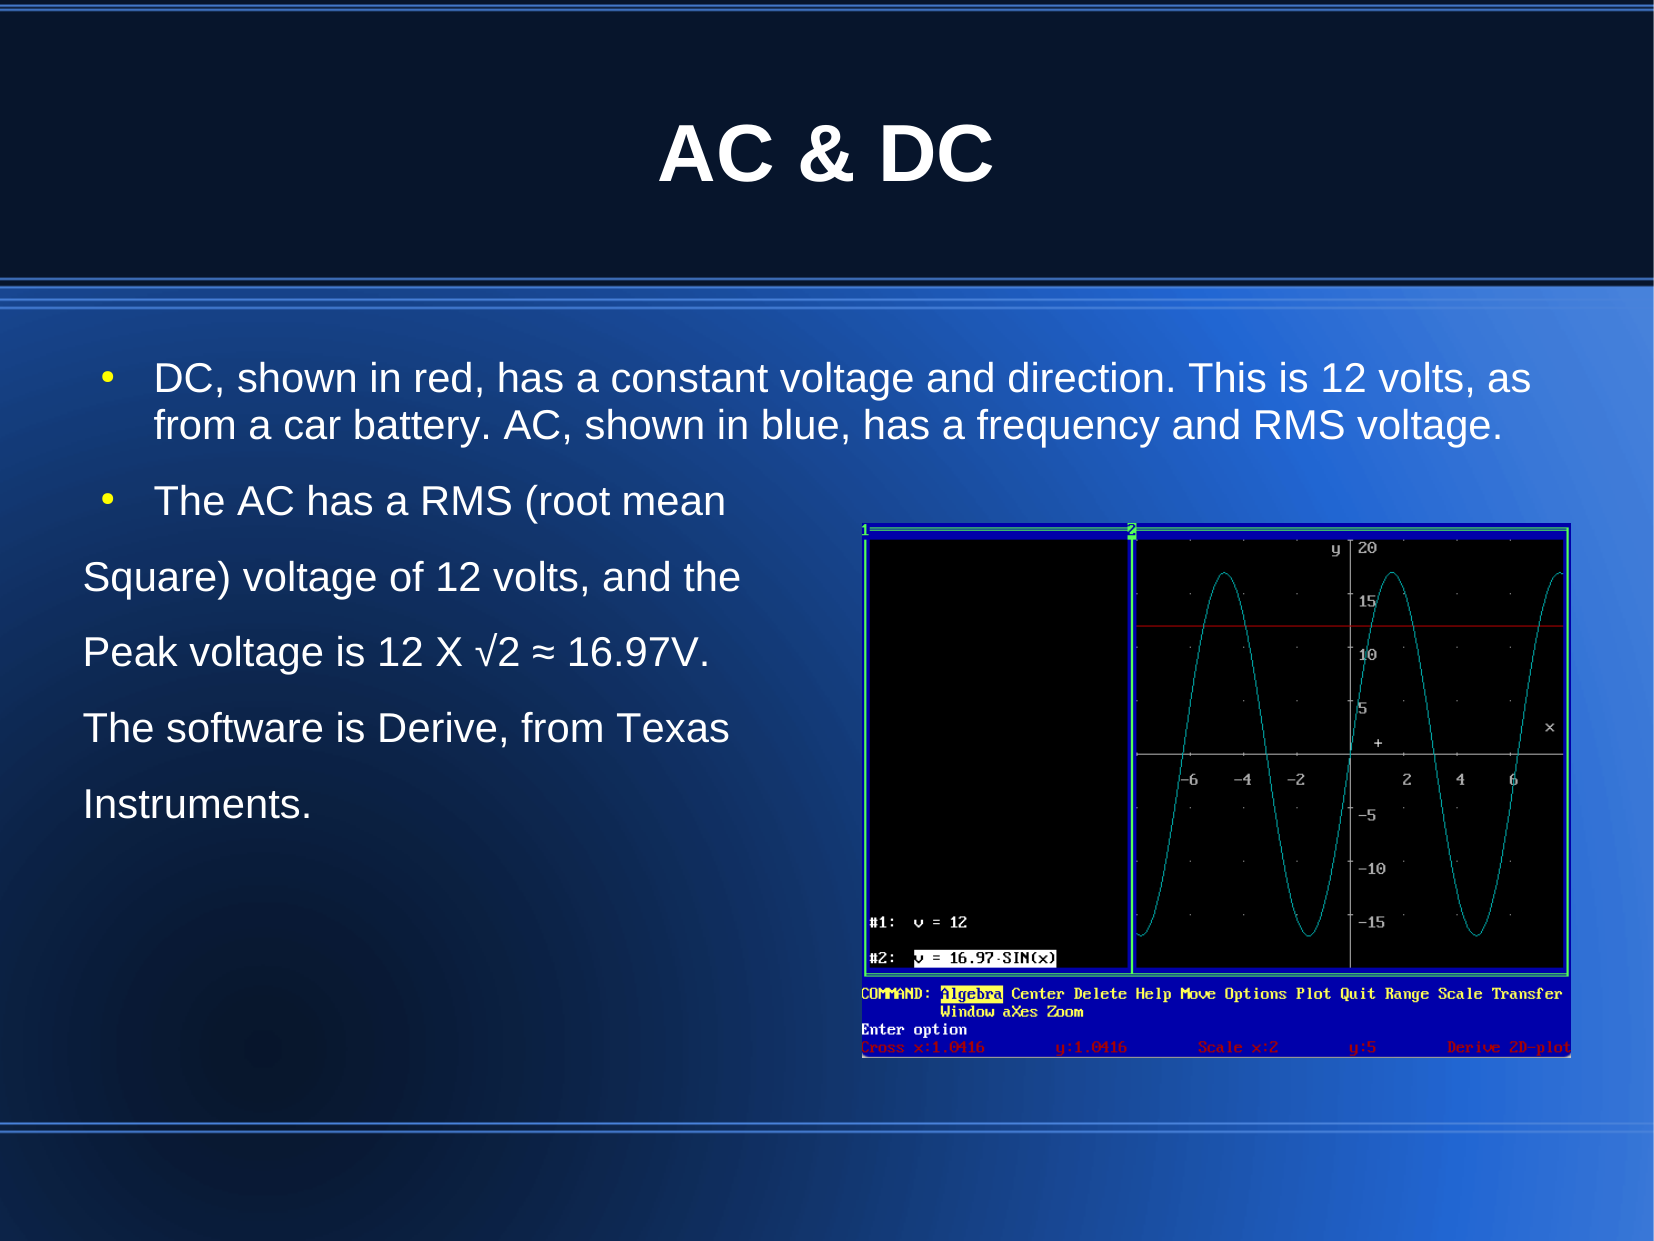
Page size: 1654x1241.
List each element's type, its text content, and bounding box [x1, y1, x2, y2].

title AC & DC [82, 49, 1571, 257]
picture [0, 0, 1654, 1241]
list DC, shown in red, has a constant voltage and direction. This is 12 volts, as from a car battery. AC, shown in blue, has a frequency and RMS voltage. The AC has a RMS (root mean Square) voltage of 12 volts, and the Peak voltage is 12 X √2 ≈ 16.97V. The software is Derive, from Texas Instruments. [82, 355, 1571, 1058]
